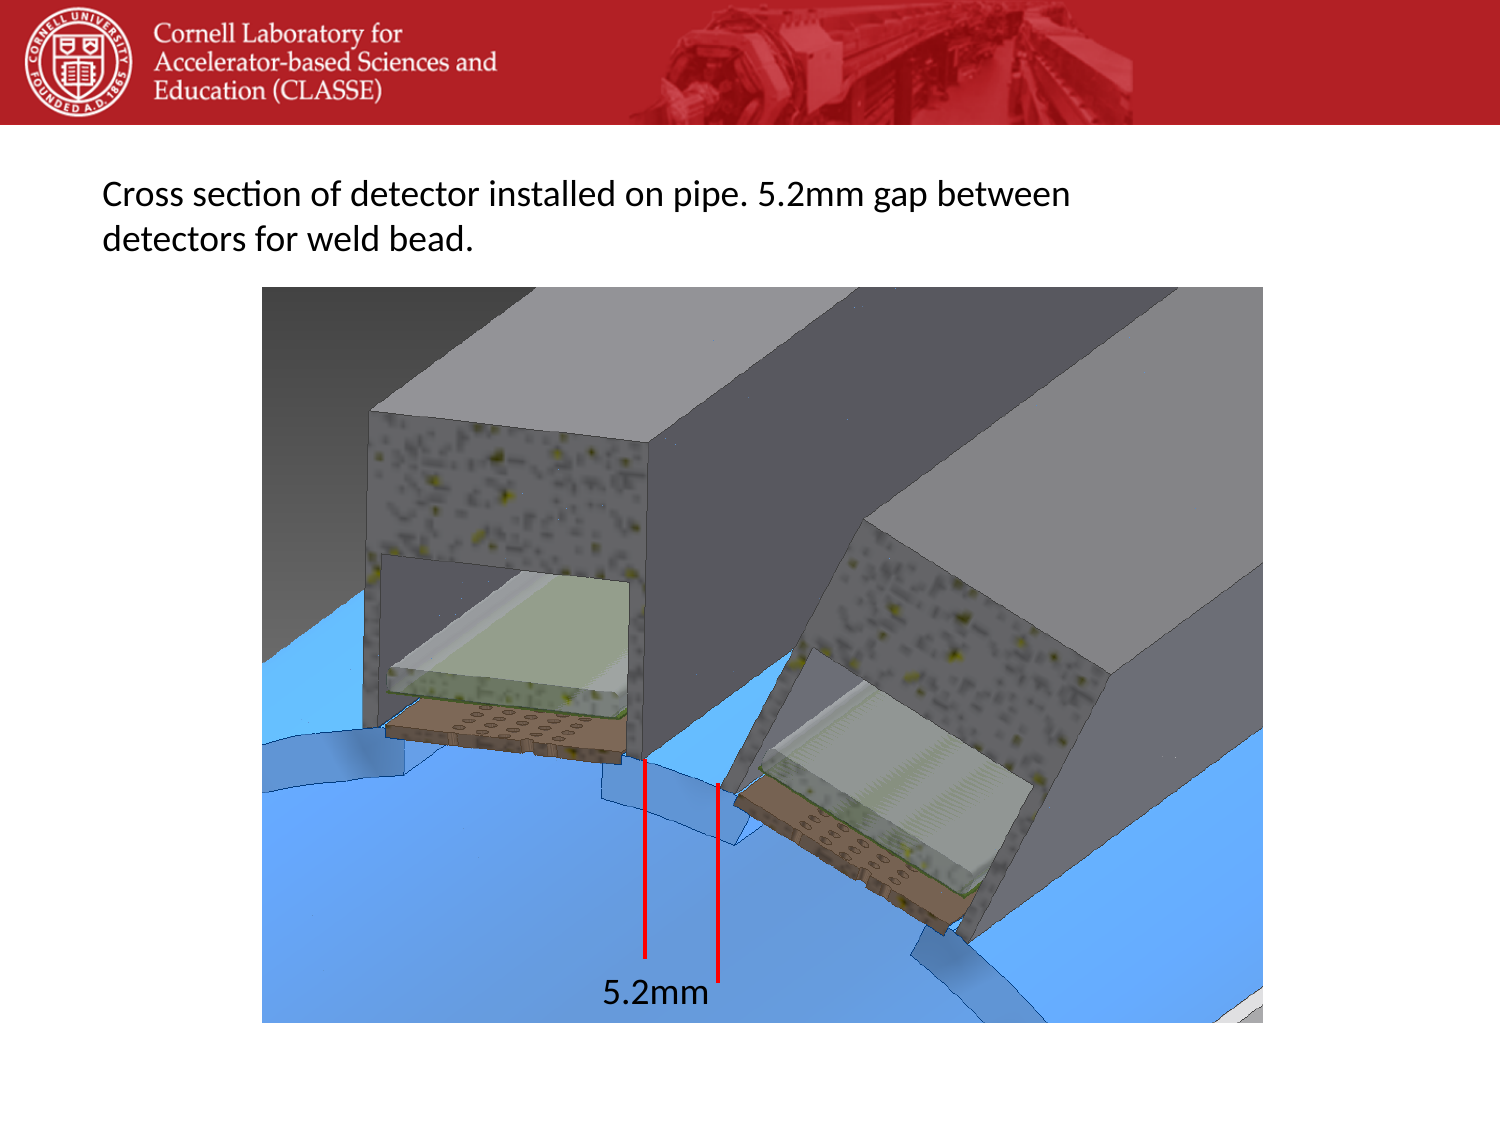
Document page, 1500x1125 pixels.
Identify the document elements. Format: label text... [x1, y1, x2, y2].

text_box 5.2mm [587, 959, 738, 1020]
text_box Cross section of detector installed on pipe. 5.2mm gap between detectors for weld bead. [87, 161, 1185, 267]
picture [0, 0, 1500, 125]
picture [262, 287, 1263, 1023]
